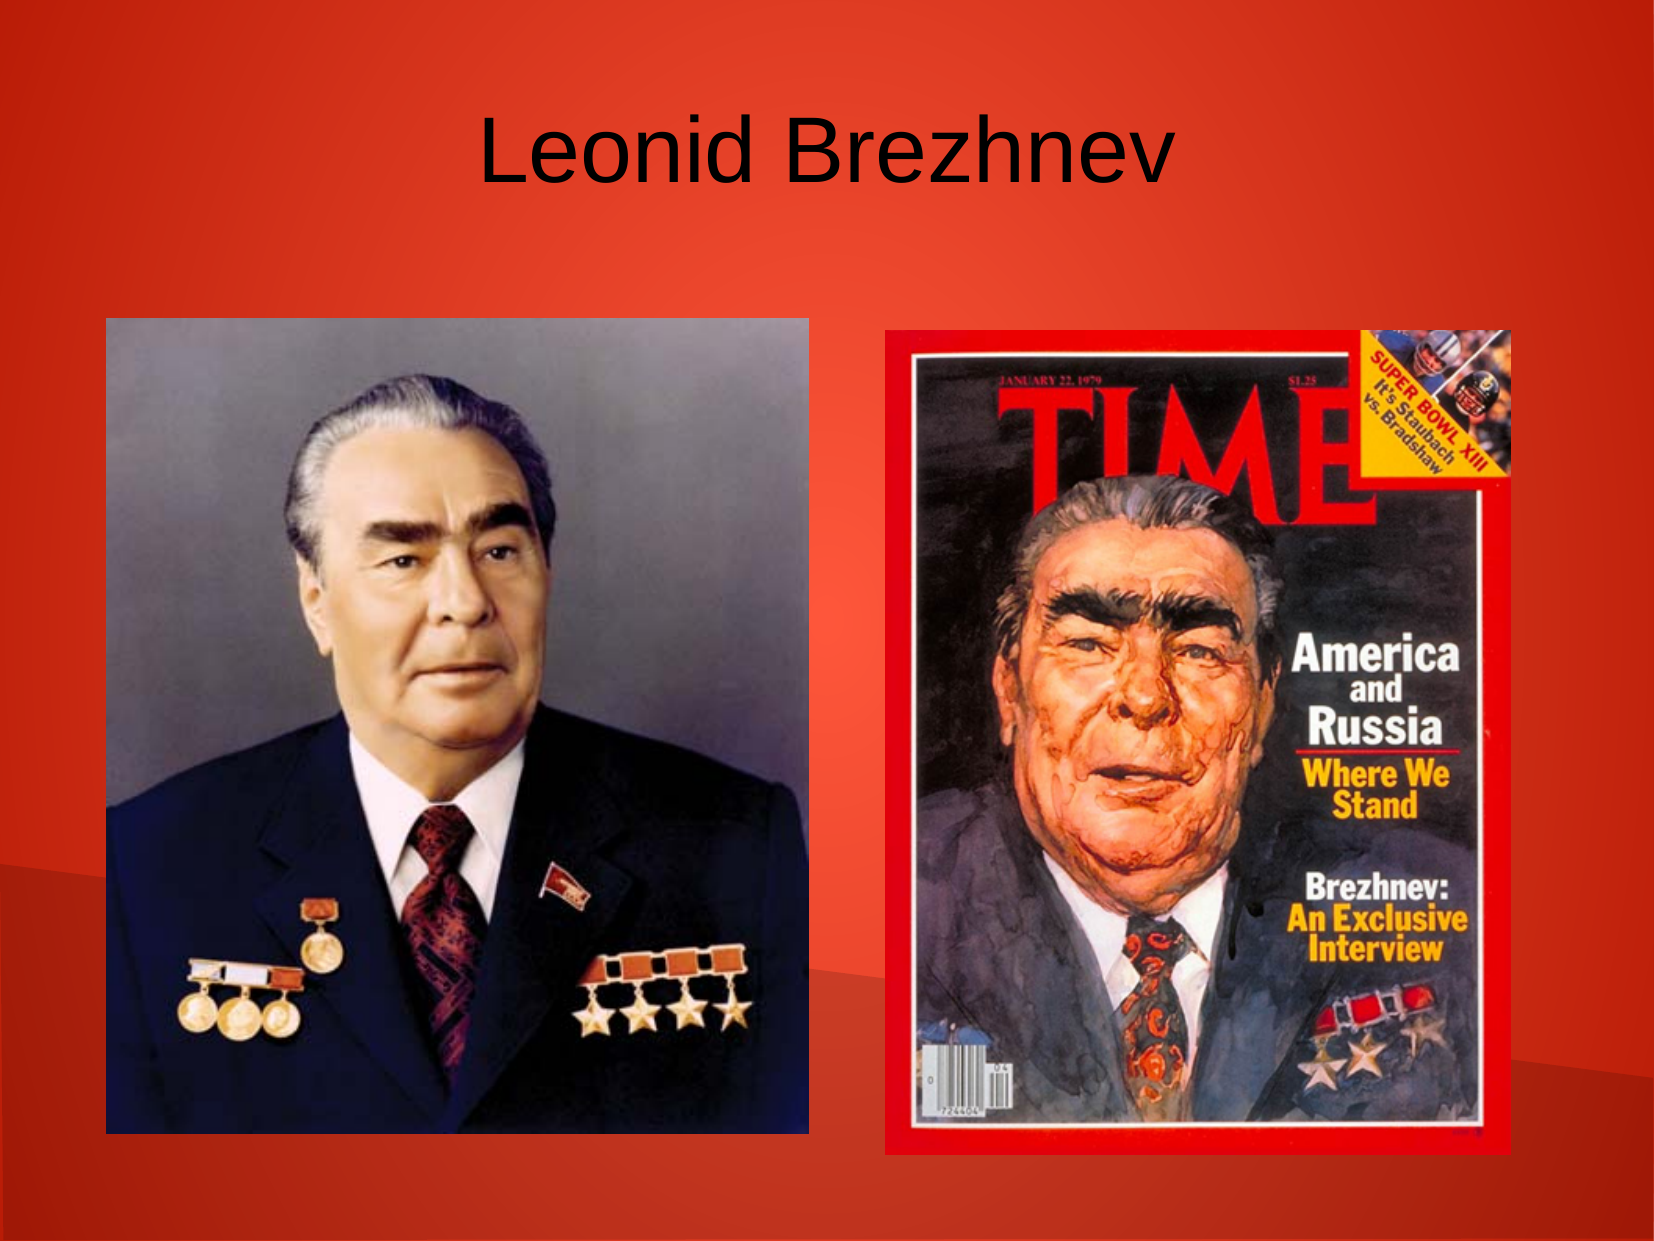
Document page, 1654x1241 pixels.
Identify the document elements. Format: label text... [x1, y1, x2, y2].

picture [885, 330, 1511, 1155]
title Leonid Brezhnev [82, 47, 1571, 252]
picture [106, 318, 809, 1134]
